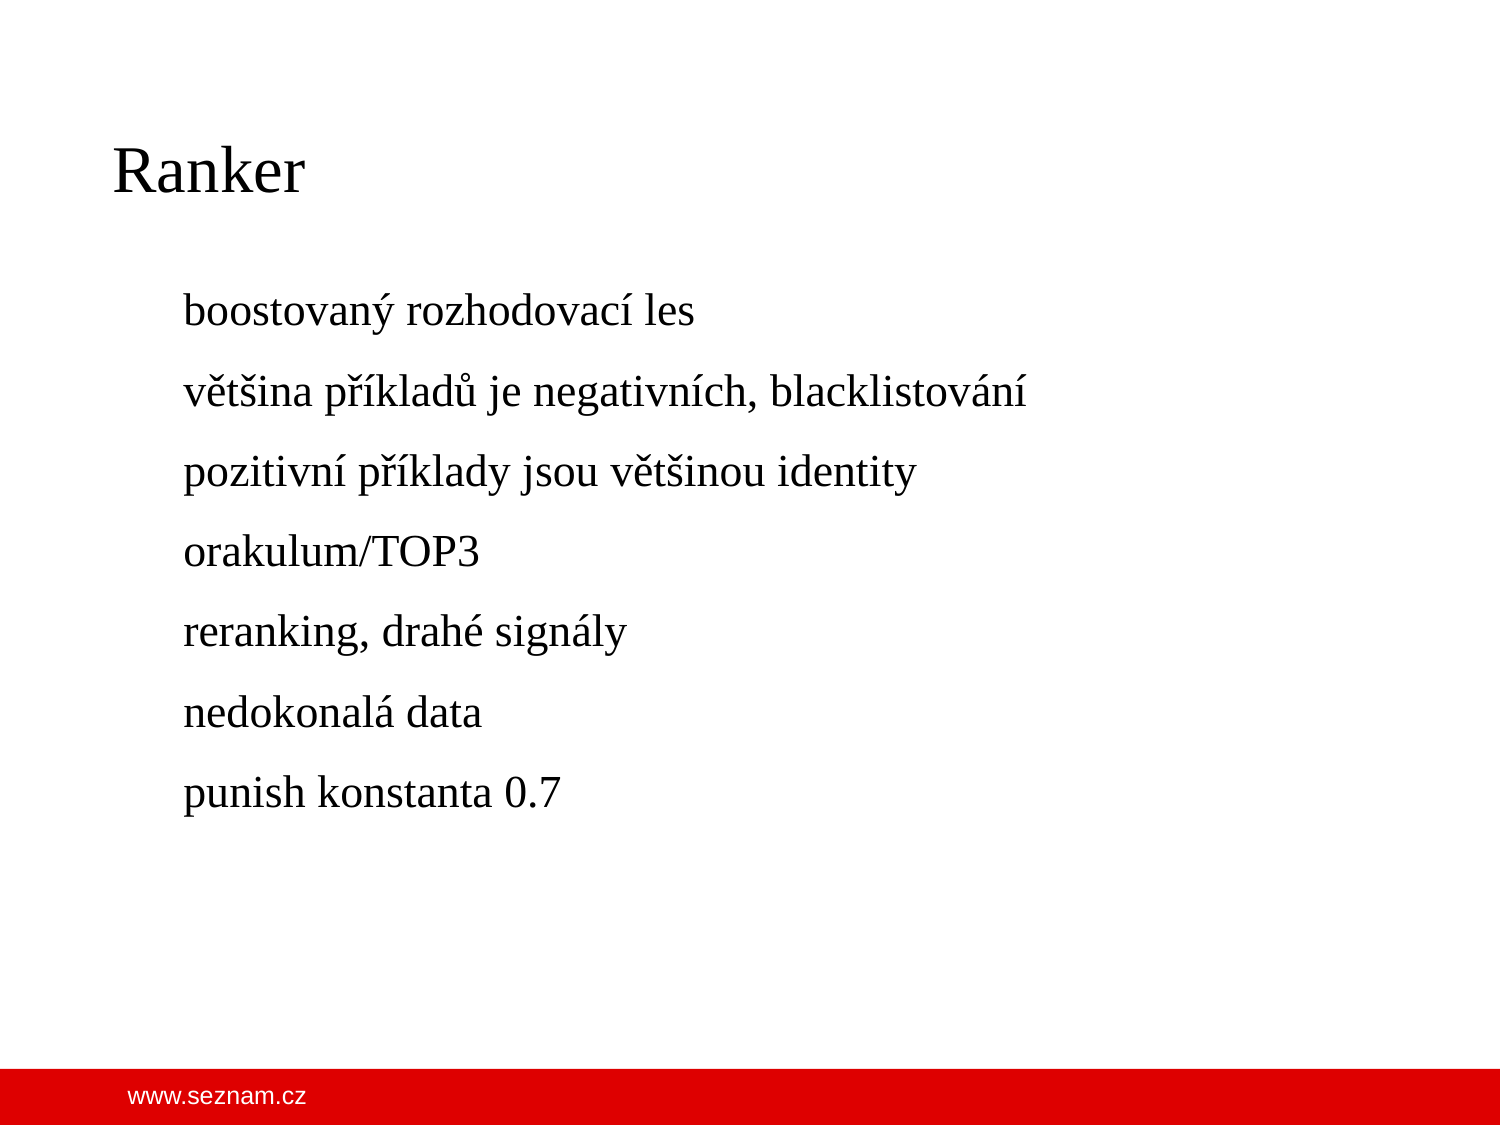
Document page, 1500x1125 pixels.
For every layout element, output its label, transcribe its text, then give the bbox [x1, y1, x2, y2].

title Ranker [112, 84, 1388, 257]
list boostovaný rozhodovací les většina příkladů je negativních, blacklistování pozitivní příklady jsou většinou identity orakulum/TOP3 reranking, drahé signály nedokonalá data punish konstanta 0.7 [112, 285, 1388, 917]
